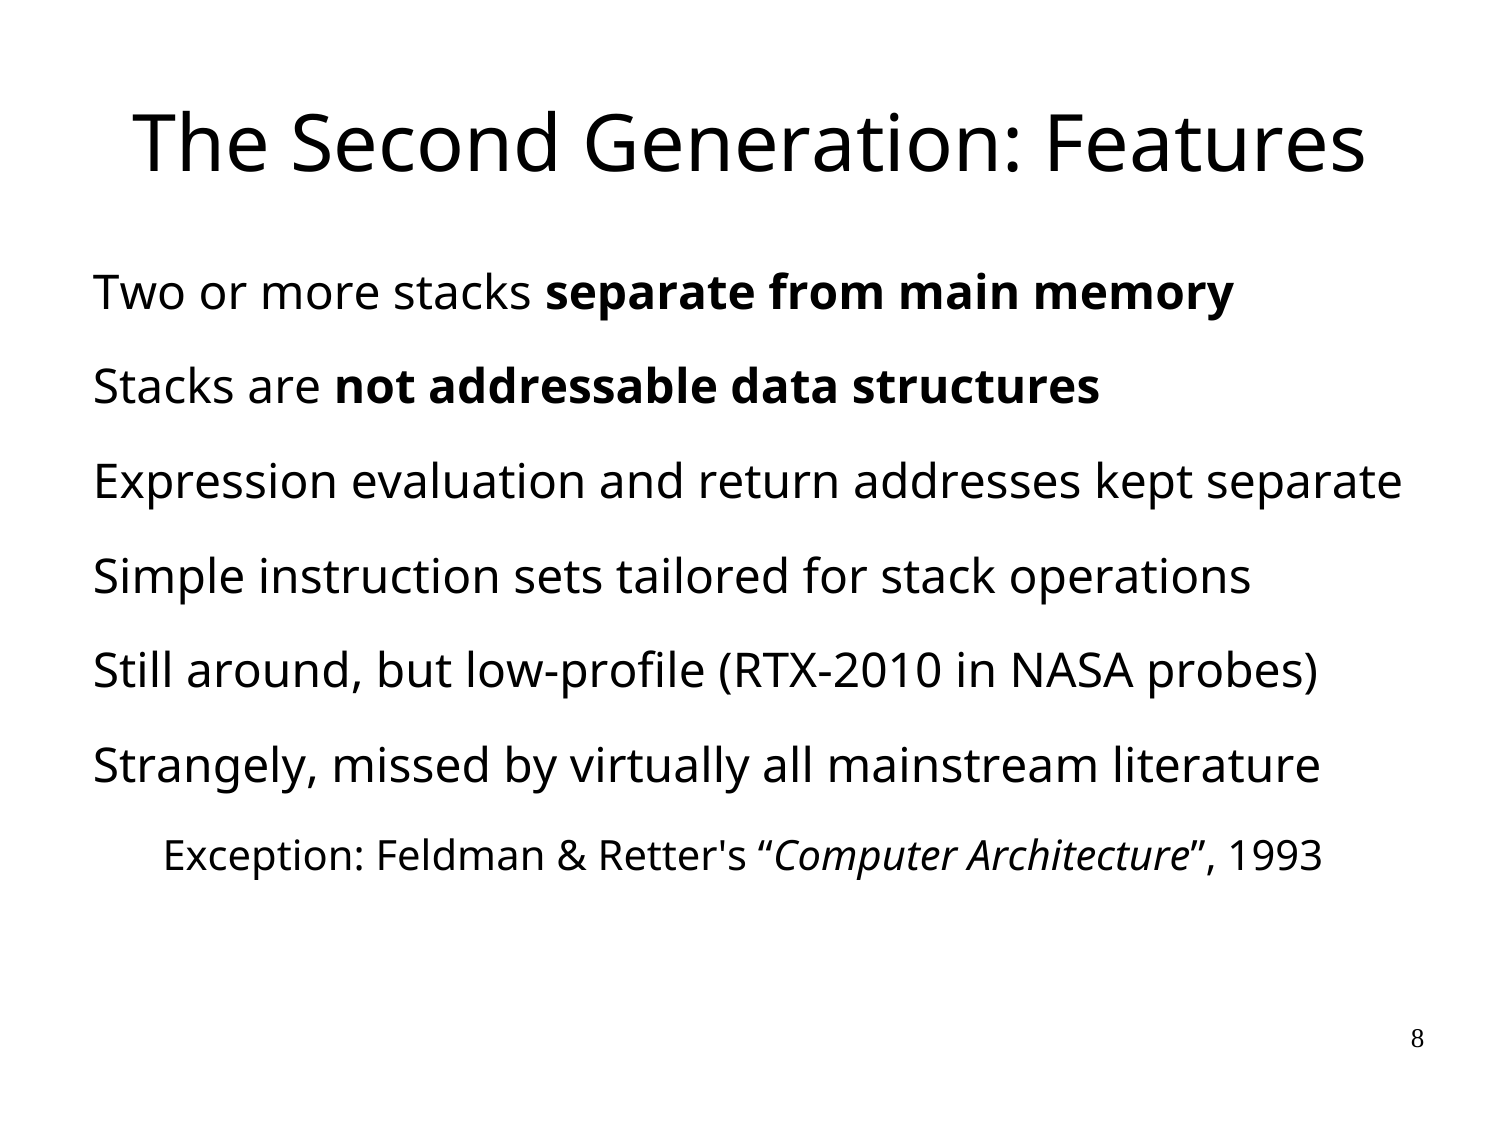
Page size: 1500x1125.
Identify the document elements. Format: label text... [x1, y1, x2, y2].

title The Second Generation: Features [75, 86, 1426, 191]
list Two or more stacks separate from main memory Stacks are not addressable data structures Expression evaluation and return addresses kept separate Simple instruction sets tailored for stack operations Still around, but low-profile (RTX-2010 in NASA probes) Strangely, missed by virtually all mainstream literature Exception: Feldman & Retter's “Computer Architecture”, 1993 [76, 255, 1427, 1058]
